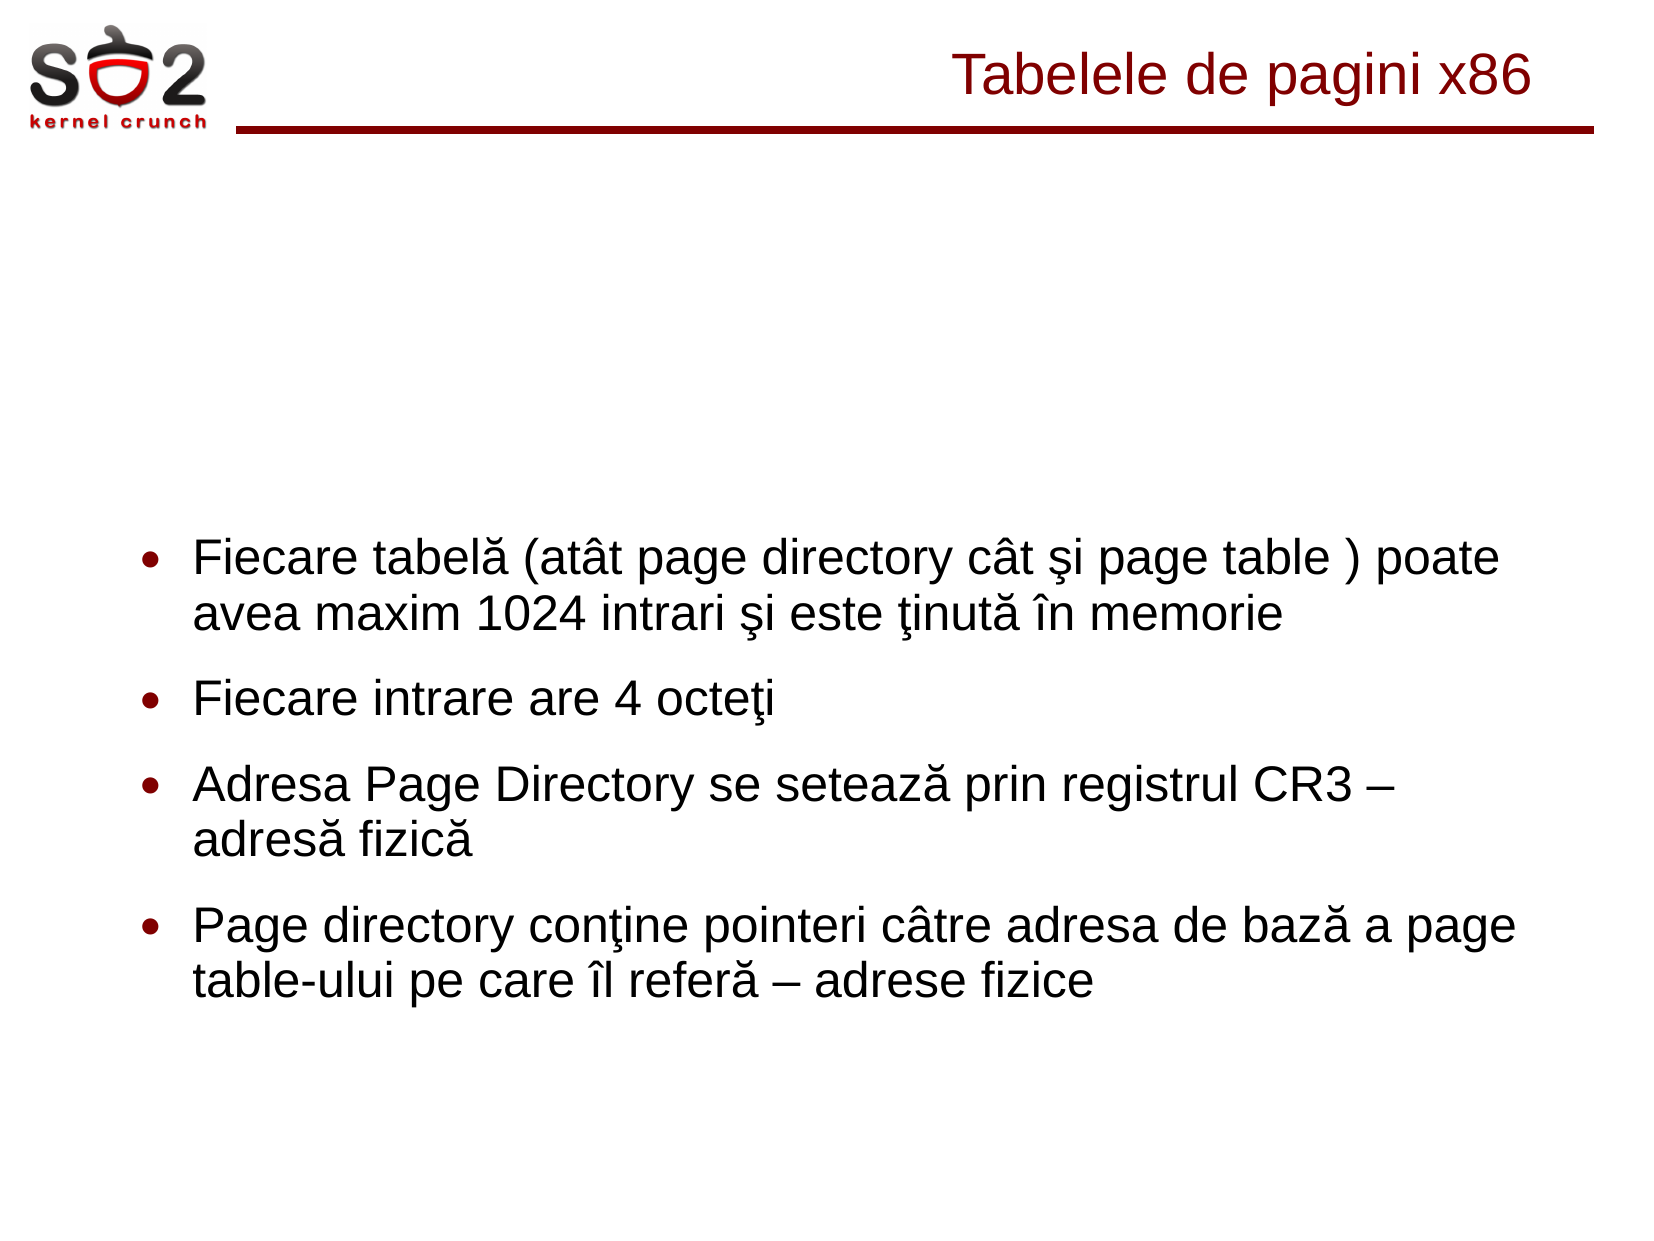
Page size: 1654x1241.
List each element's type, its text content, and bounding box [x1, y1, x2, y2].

picture [29, 23, 121, 130]
title Tabelele de pagini x86 [121, 0, 1534, 148]
list Fiecare tabelă (atât page directory cât şi page table ) poate avea maxim 1024 intrari şi este ţinută în memorie Fiecare intrare are 4 octeţi Adresa Page Directory se setează prin registrul CR3 – adresă fizică Page directory conţine pointeri câtre adresa de bază a page table-ului pe care îl referă – adrese fizice [121, 297, 1534, 1241]
